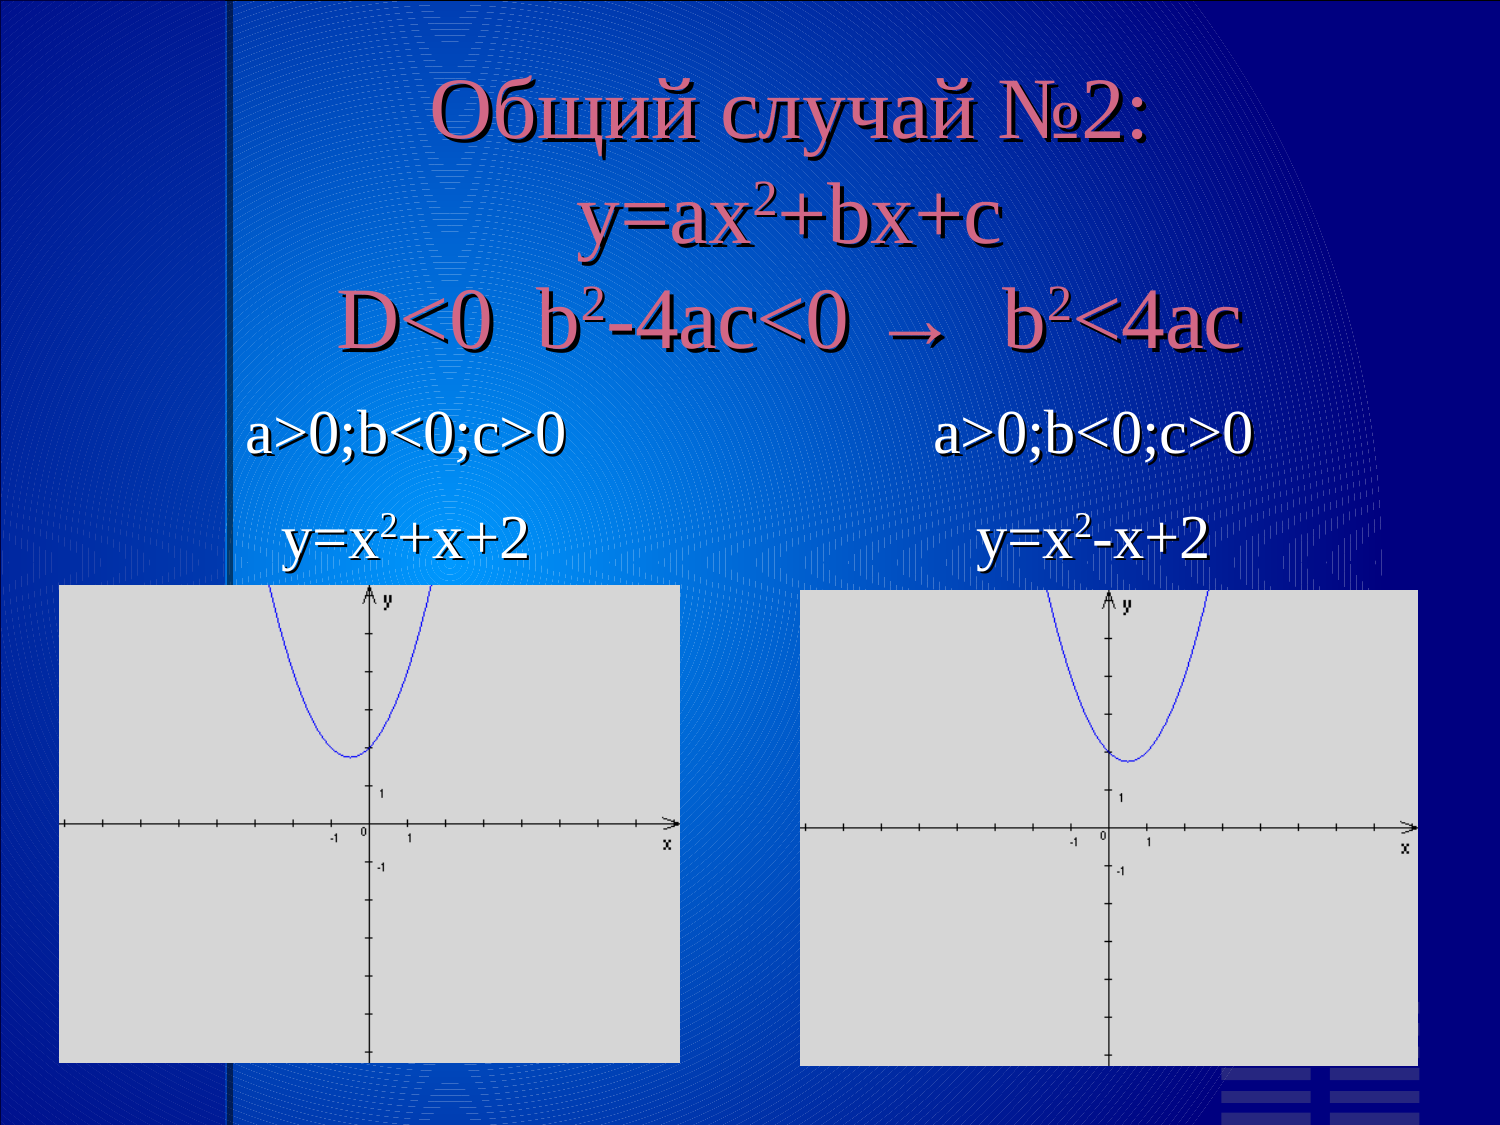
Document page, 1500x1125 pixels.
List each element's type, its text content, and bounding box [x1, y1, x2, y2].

picture [59, 585, 680, 1063]
list а>0;b<0;c>0 y=x2-x+2 [762, 383, 1425, 1025]
picture [800, 590, 1418, 1066]
title Общий случай №2: y=aх2+bx+c D<0 b2-4ac<0 → b2<4ac [75, 43, 1425, 384]
list а>0;b<0;c>0 y=x2+x+2 [75, 383, 738, 1025]
